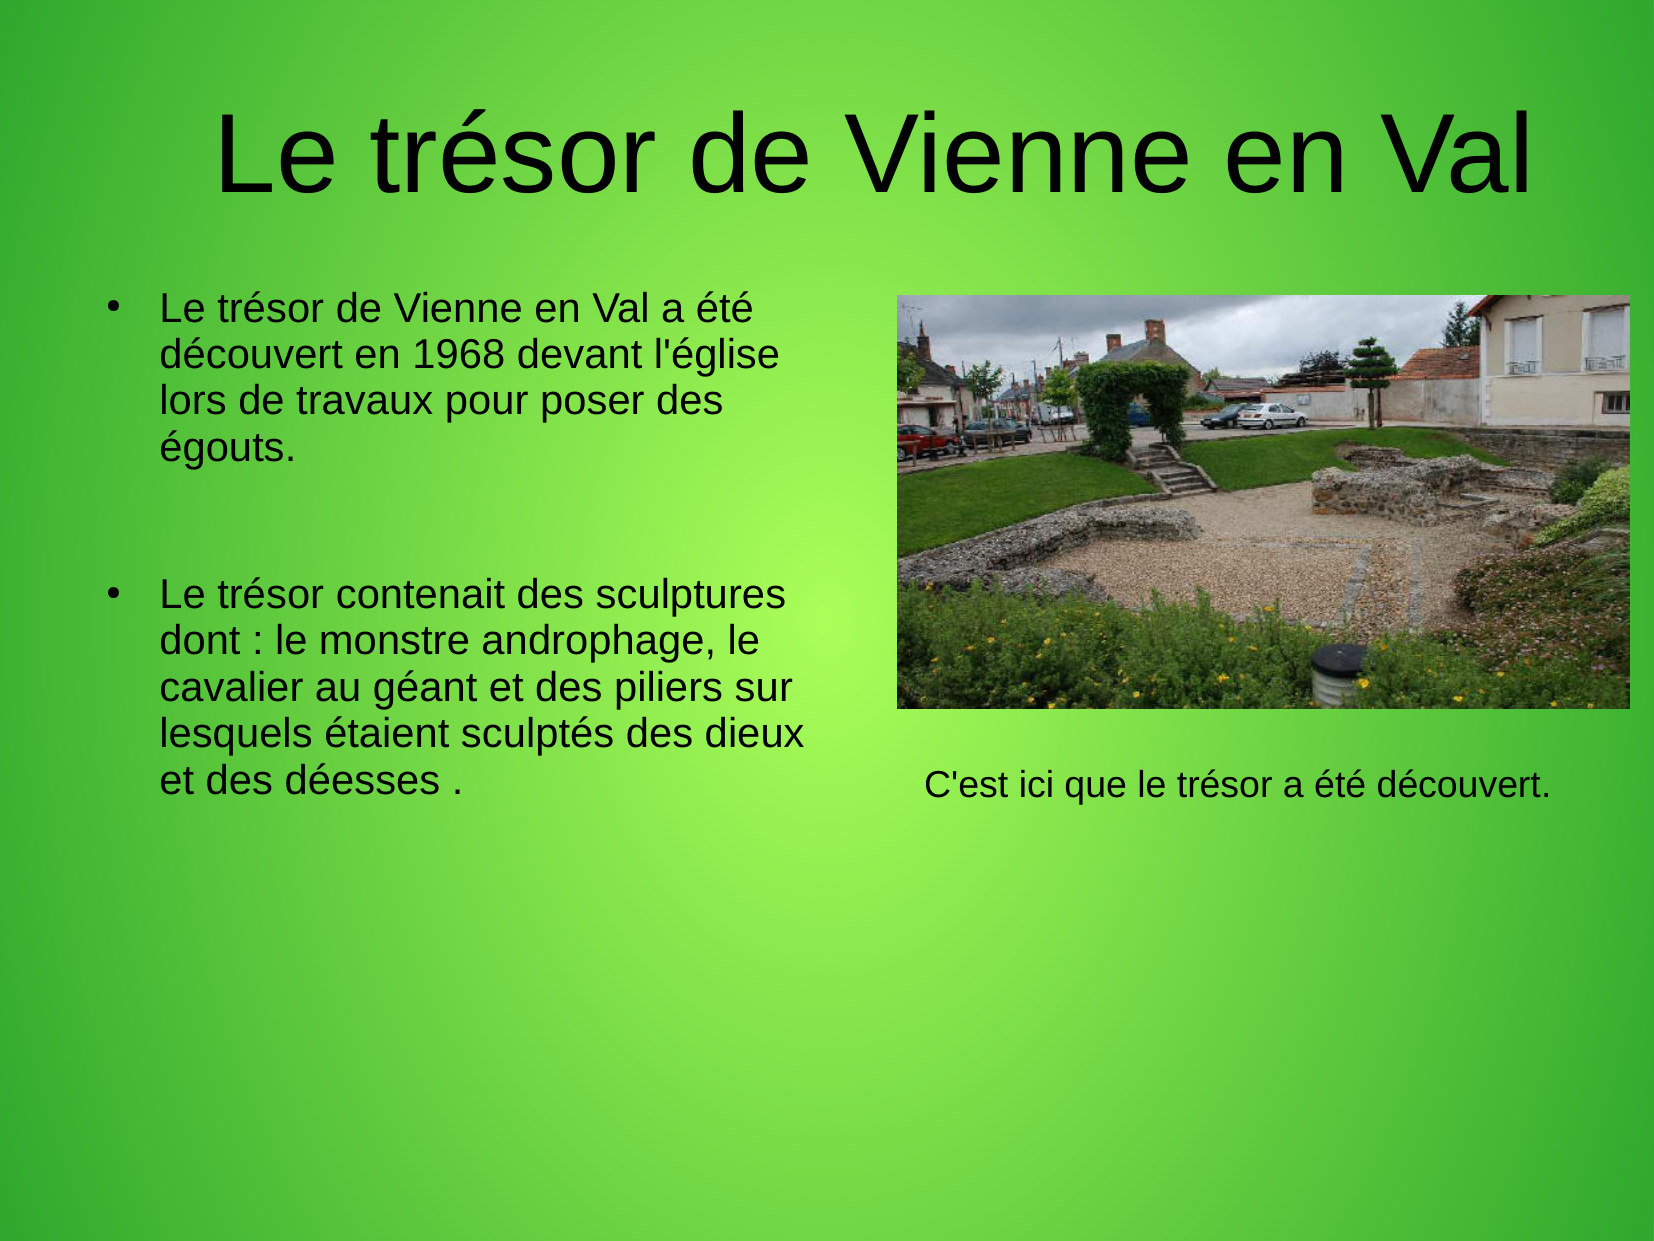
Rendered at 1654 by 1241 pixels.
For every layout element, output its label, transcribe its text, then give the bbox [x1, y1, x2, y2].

title Le trésor de Vienne en Val [129, 49, 1619, 257]
list Le trésor de Vienne en Val a été découvert en 1968 devant l'église lors de travaux pour poser des égouts. Le trésor contenait des sculptures dont : le monstre androphage, le cavalier au géant et des piliers sur lesquels étaient sculptés des dieux et des déesses . [88, 284, 815, 1004]
picture [897, 295, 1630, 709]
text_box C'est ici que le trésor a été découvert. [909, 755, 1595, 813]
